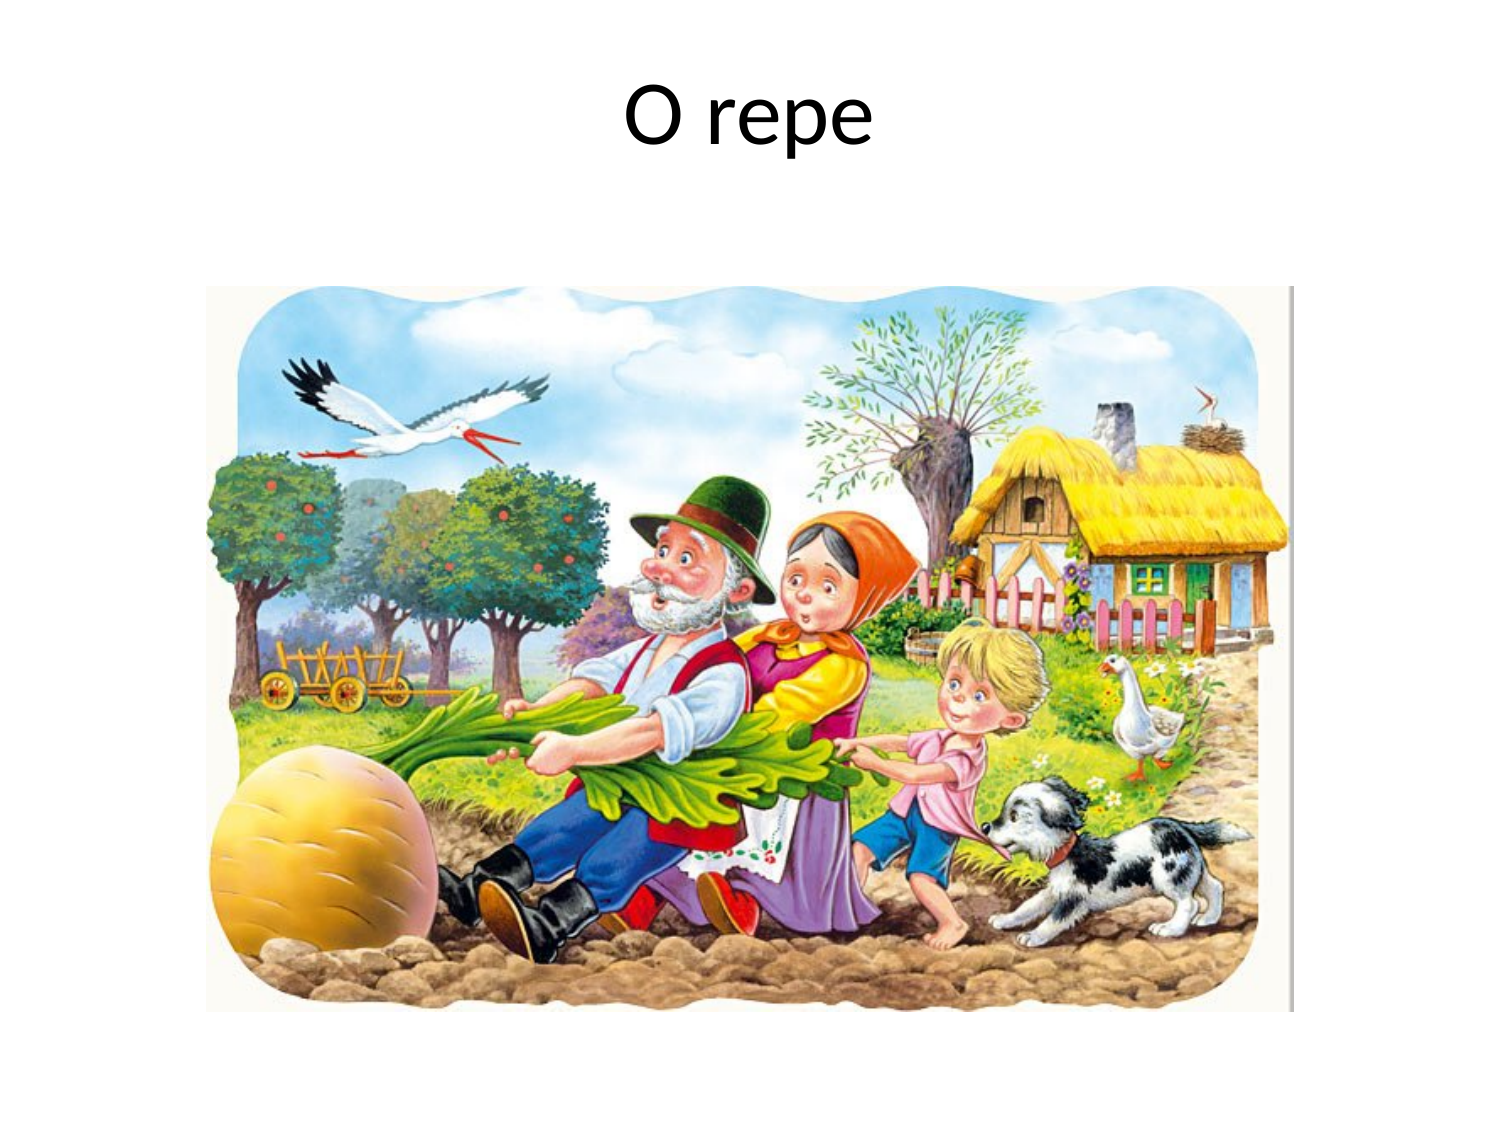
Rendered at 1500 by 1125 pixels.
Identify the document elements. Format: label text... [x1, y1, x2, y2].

title O repe [75, 45, 1425, 233]
picture [206, 286, 1294, 1012]
